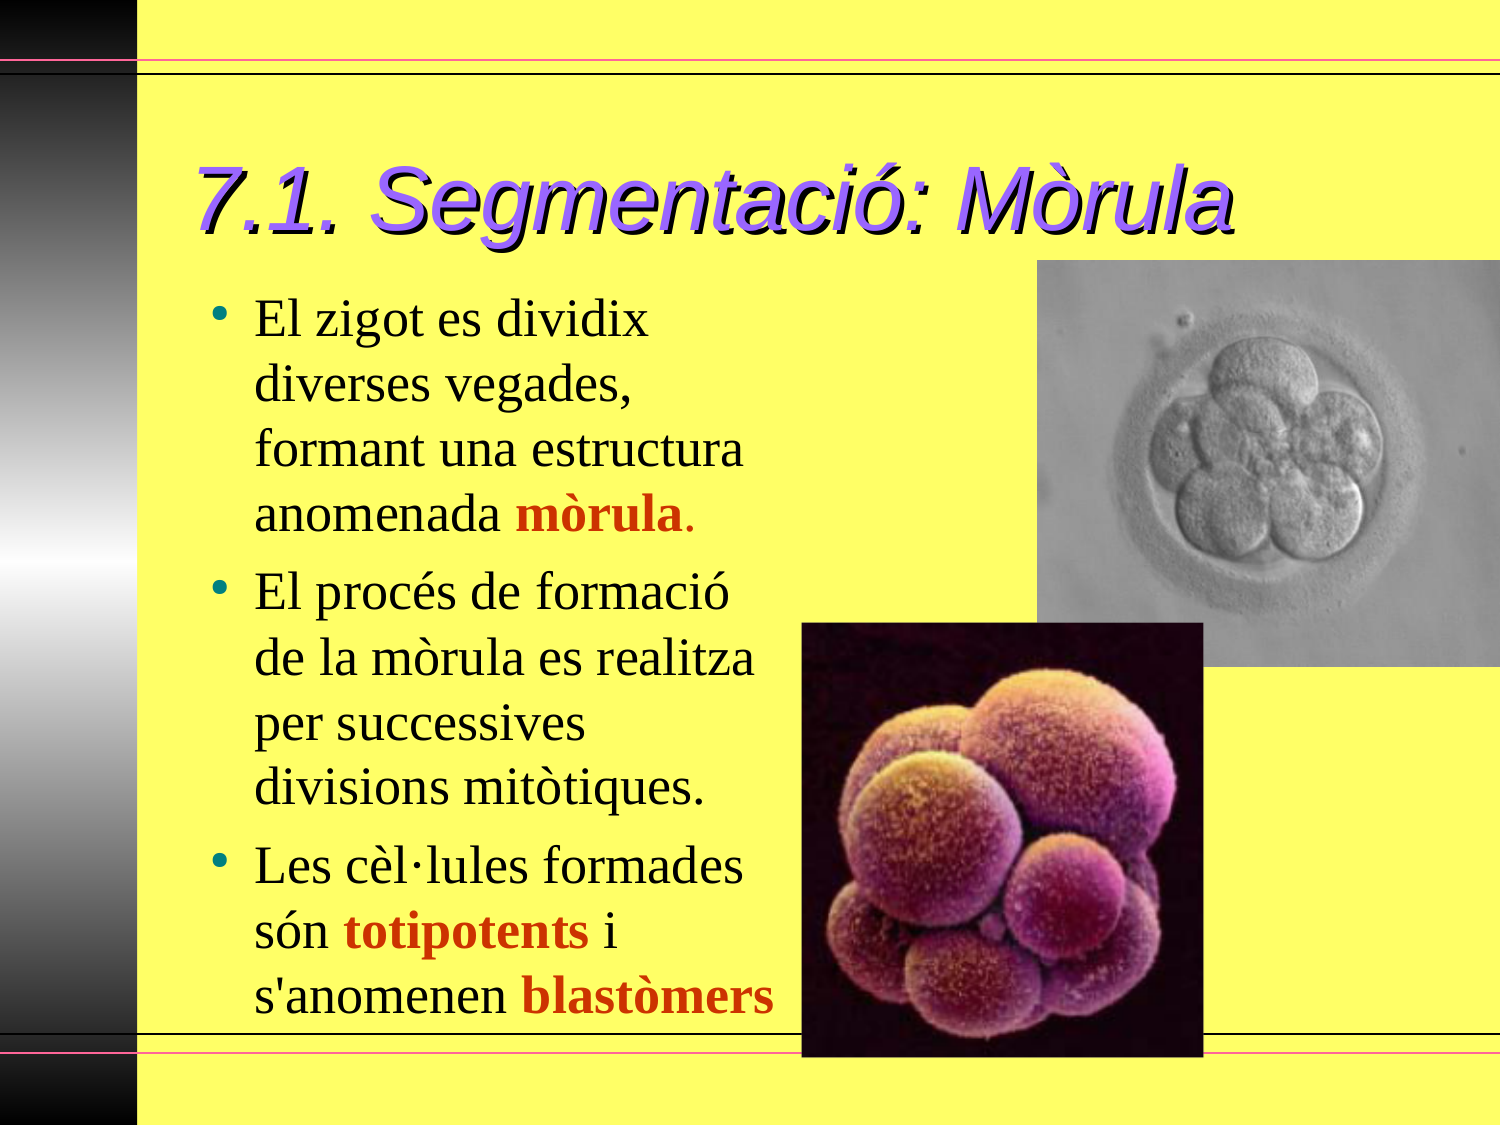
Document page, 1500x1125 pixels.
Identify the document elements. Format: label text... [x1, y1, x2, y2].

picture [800, 260, 1500, 1060]
title 7.1. Segmentació: Mòrula [174, 99, 1450, 288]
list El zigot es dividix diverses vegades, formant una estructura anomenada mòrula. El procés de formació de la mòrula es realitza per successives divisions mitòtiques. Les cèl·lules formades són totipotents i s'anomenen blastòmers [165, 274, 791, 1111]
